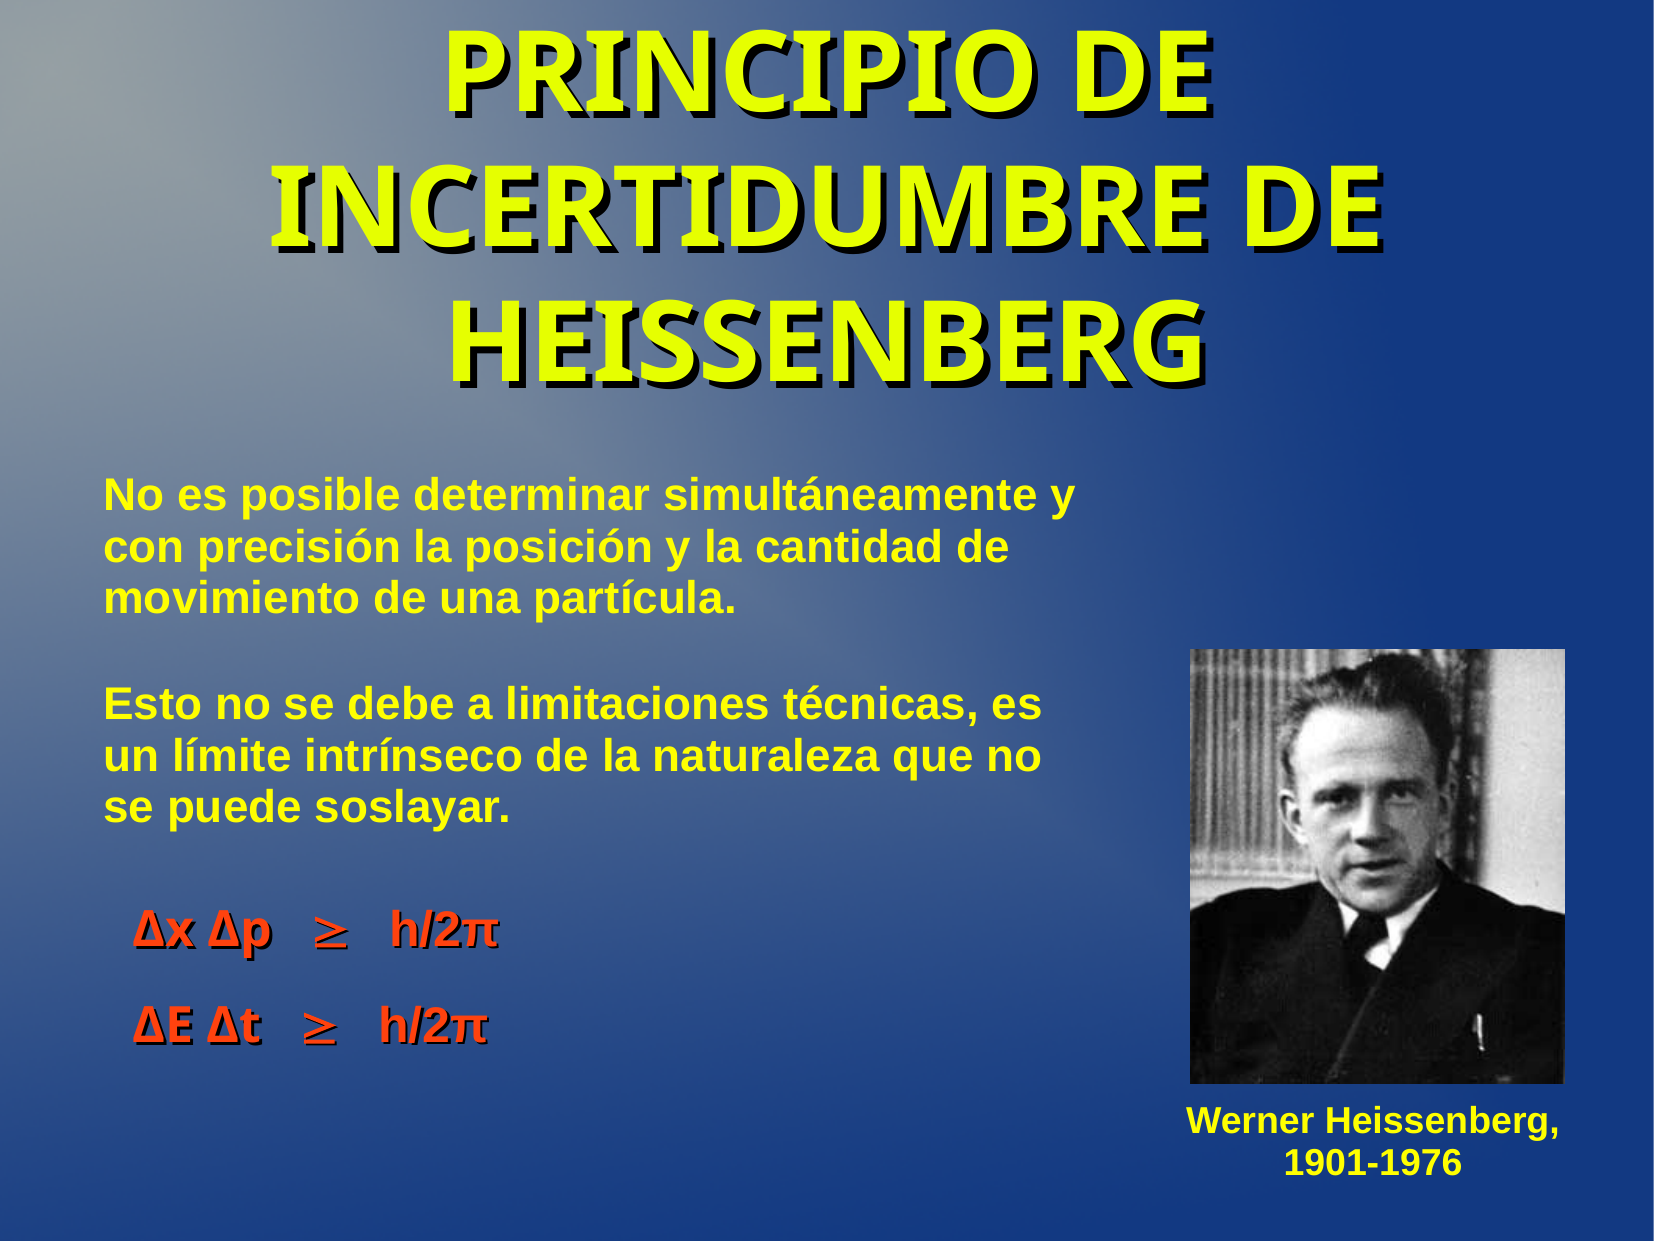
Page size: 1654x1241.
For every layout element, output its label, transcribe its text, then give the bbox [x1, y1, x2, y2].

text_box ΔE Δt  h/2π [118, 981, 621, 1063]
text_box Δx Δp  h/2π [118, 886, 621, 967]
text_box No es posible determinar simultáneamente y con precisión la posición y la cantidad de movimiento de una partícula. [88, 461, 1093, 670]
picture [0, 0, 1654, 1241]
text_box Esto no se debe a limitaciones técnicas, es un límite intrínseco de la naturaleza que no se puede soslayar. [88, 670, 1093, 886]
text_box Werner Heissenberg, 1901-1976 [1151, 1092, 1595, 1194]
title PRINCIPIO DE INCERTIDUMBRE DE HEISSENBERG [88, 0, 1565, 412]
